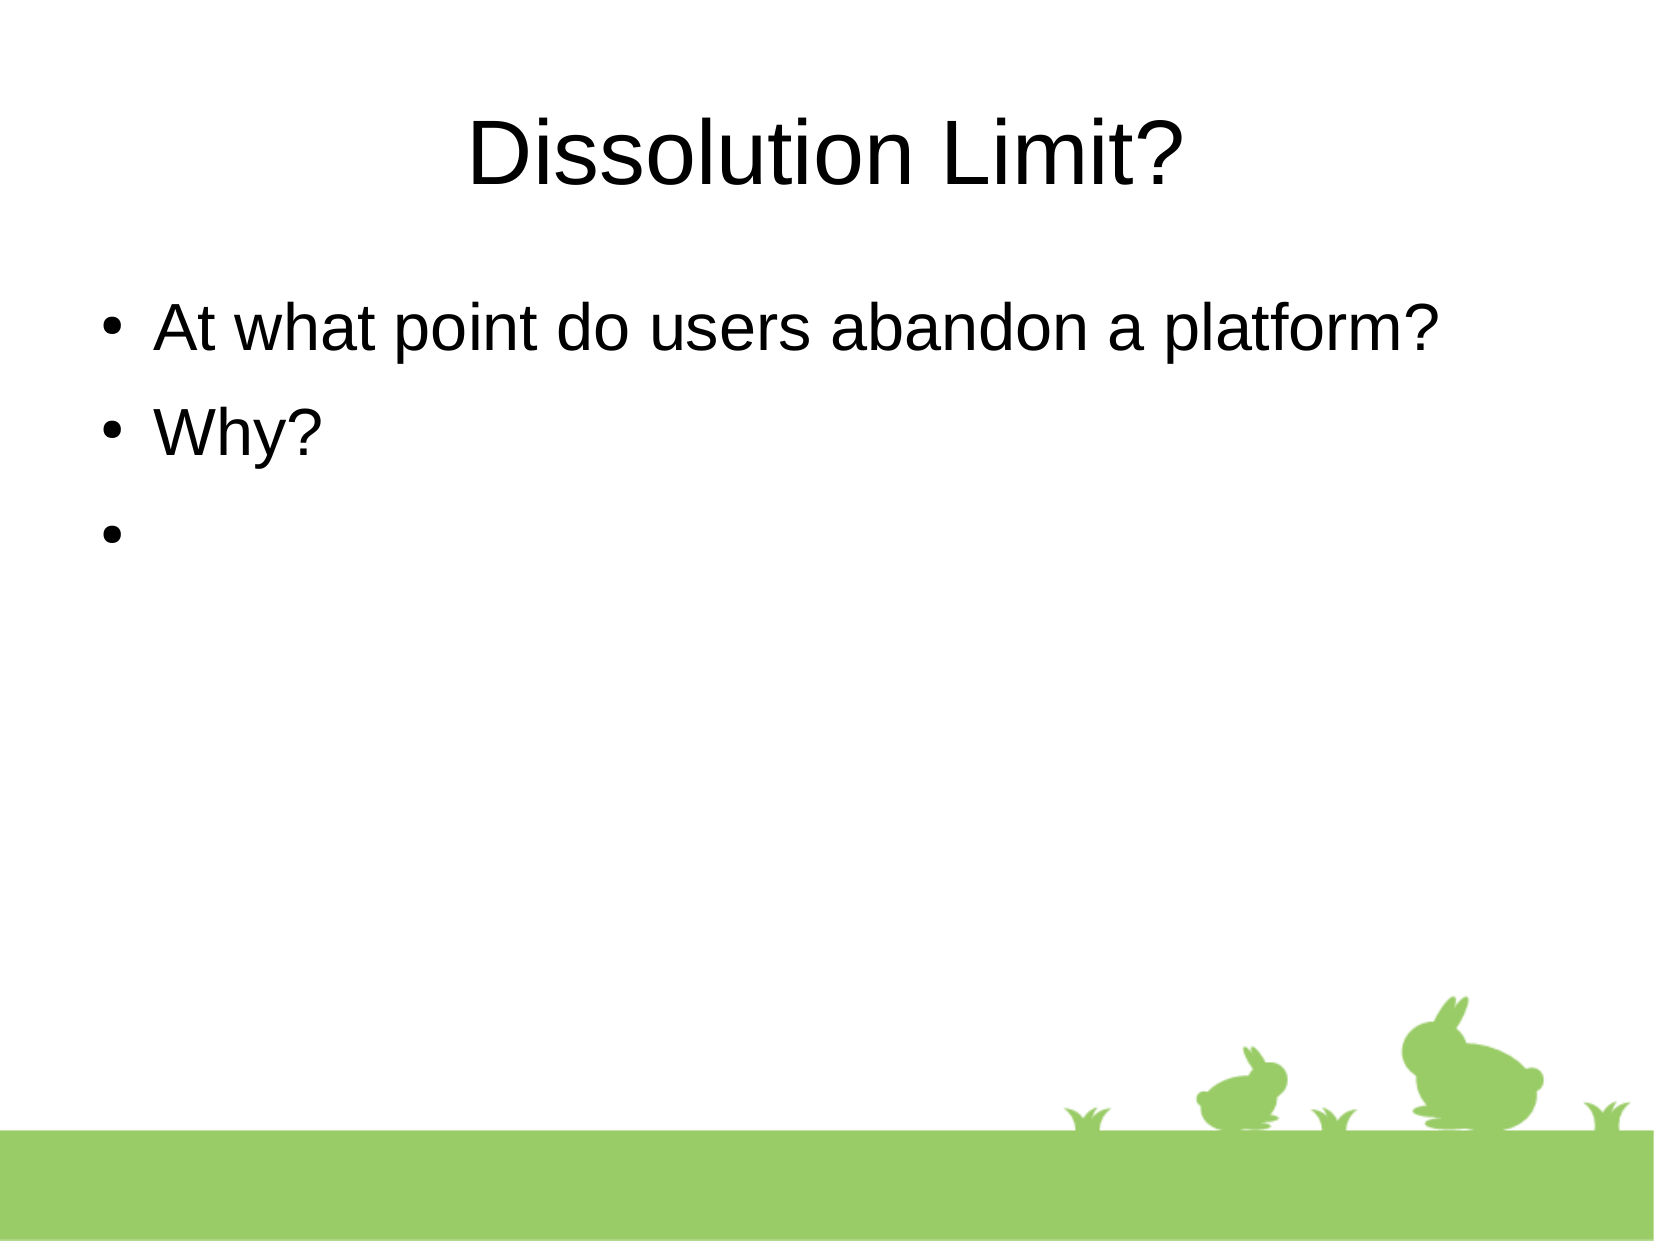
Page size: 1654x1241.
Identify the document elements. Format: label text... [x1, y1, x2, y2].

title Dissolution Limit? [82, 49, 1571, 257]
list At what point do users abandon a platform? Why? [82, 290, 1571, 1010]
picture [0, 0, 1654, 1241]
